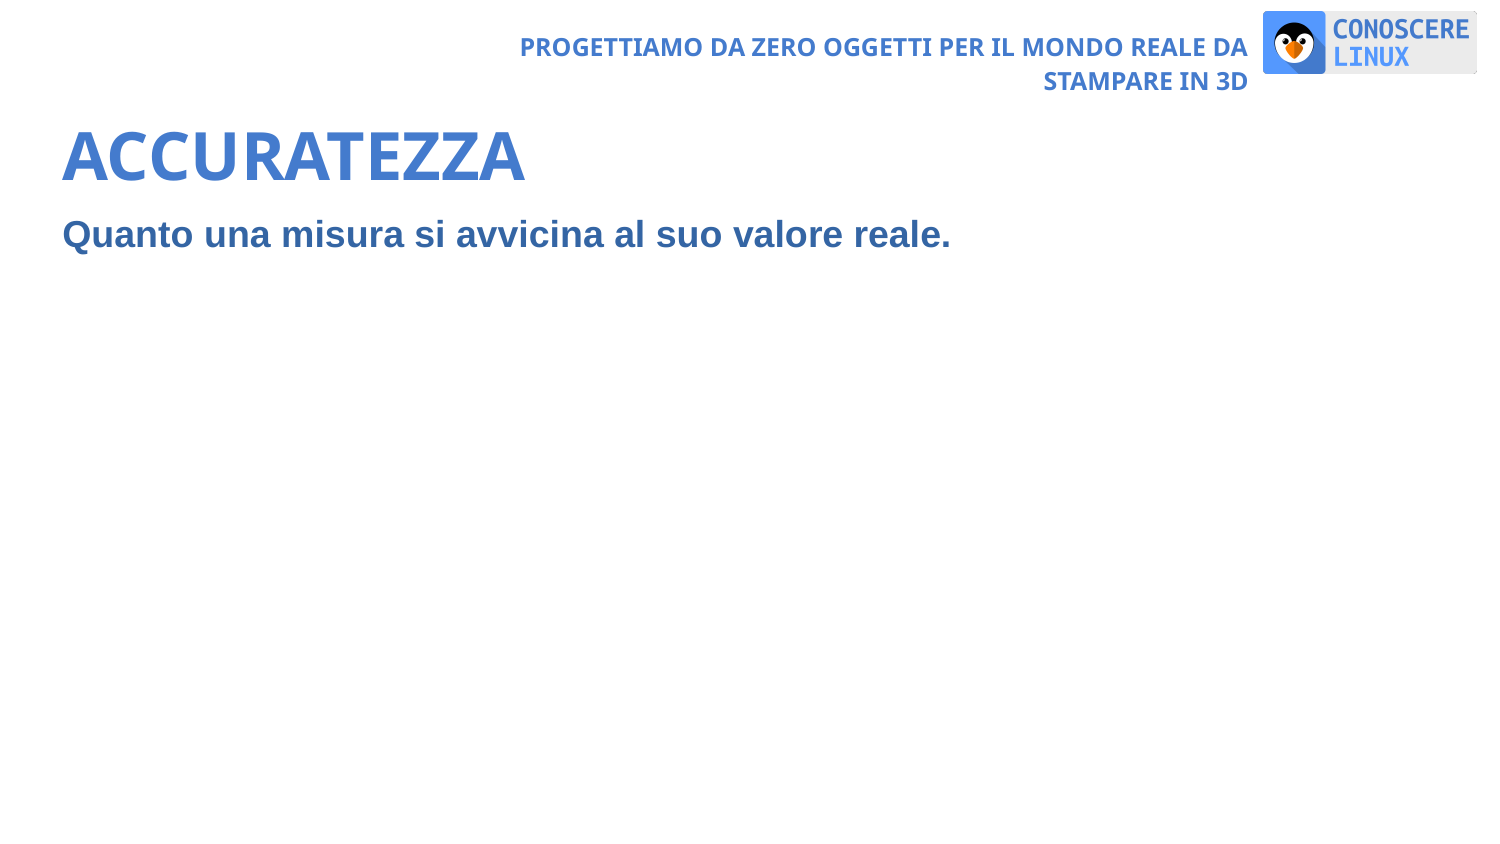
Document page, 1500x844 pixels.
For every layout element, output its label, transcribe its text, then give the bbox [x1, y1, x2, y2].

picture [1263, 11, 1477, 74]
text_box ACCURATEZZA [47, 102, 1320, 194]
title Quanto una misura si avvicina al suo valore reale. [47, 194, 1370, 266]
text_box PROGETTIAMO DA ZERO OGGETTI PER IL MONDO REALE DA STAMPARE IN 3D [437, 21, 1264, 91]
